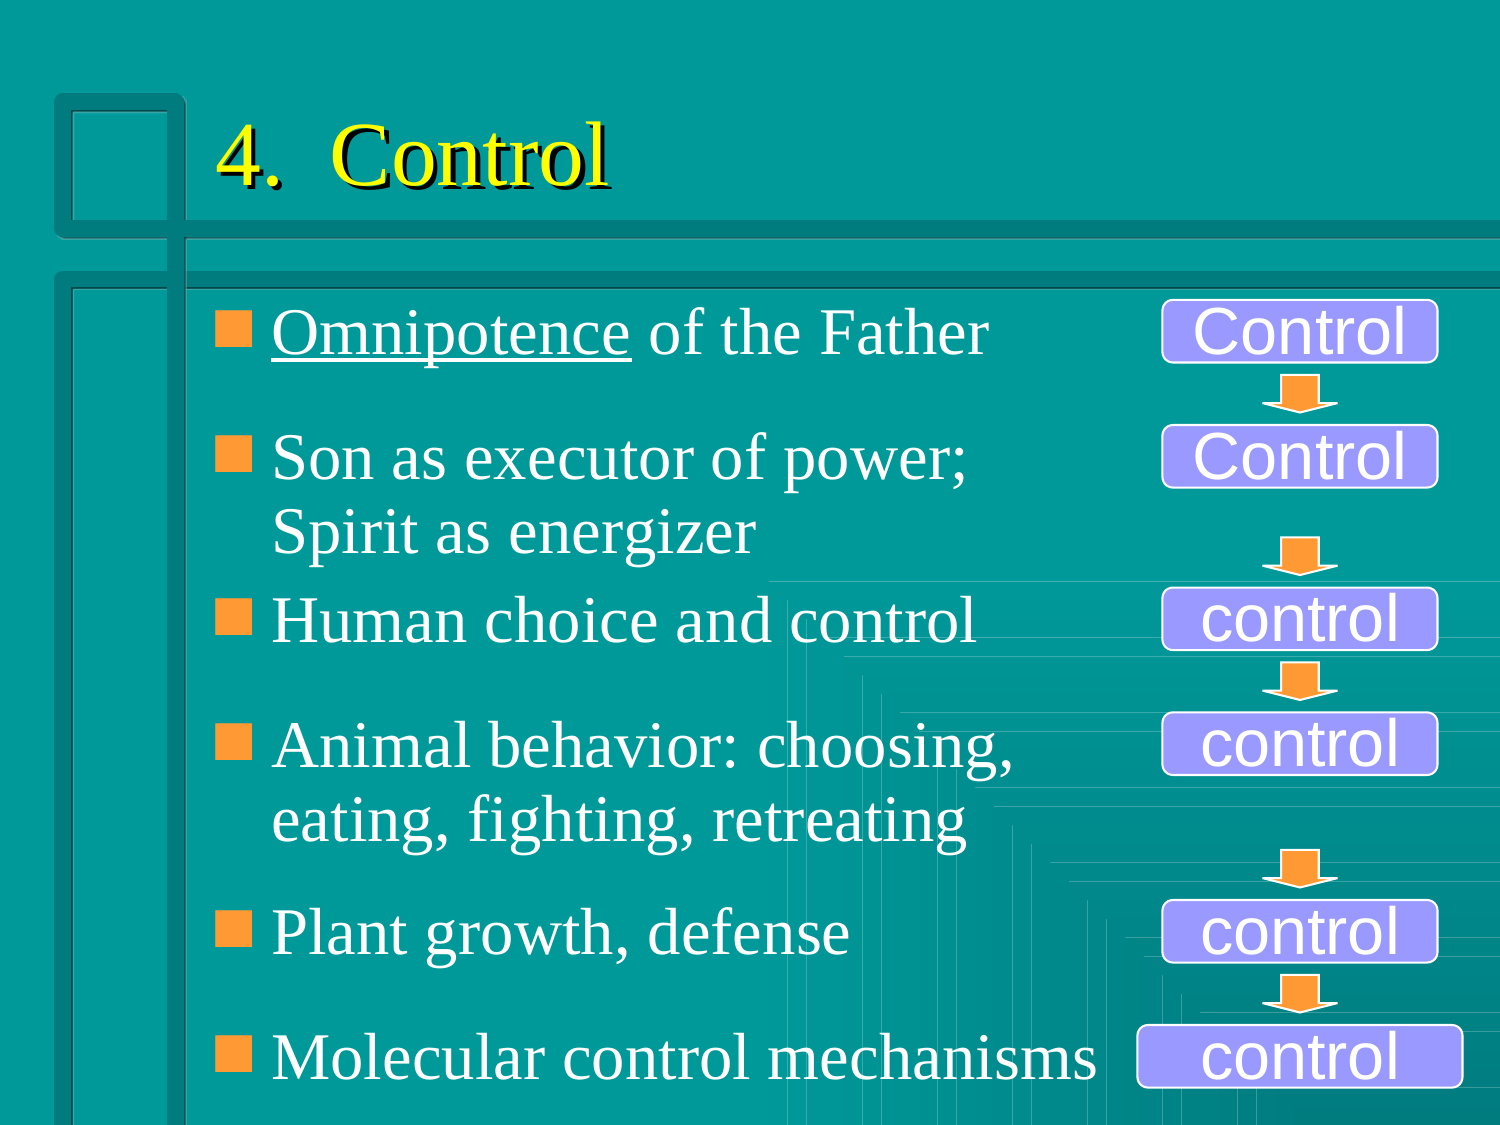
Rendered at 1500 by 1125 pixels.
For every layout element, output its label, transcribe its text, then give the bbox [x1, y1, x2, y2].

text_box [1262, 662, 1338, 700]
text_box control [1162, 900, 1438, 963]
text_box [1262, 374, 1338, 413]
text_box [1262, 849, 1338, 888]
text_box control [1162, 712, 1438, 775]
text_box Control [1162, 299, 1438, 363]
text_box Control [1162, 425, 1438, 488]
text_box control [1162, 587, 1438, 651]
text_box Human choice and control [199, 574, 1125, 688]
text_box Animal behavior: choosing, eating, fighting, retreating [199, 699, 1125, 813]
text_box Plant growth, defense [199, 887, 1125, 1000]
text_box control [1137, 1025, 1463, 1088]
text_box [1262, 537, 1338, 576]
text_box [1262, 974, 1338, 1013]
text_box Son as executor of power; Spirit as energizer [199, 412, 1125, 525]
title 4. Control [200, 34, 1476, 213]
text_box Molecular control mechanisms [199, 1012, 1125, 1125]
text_box Omnipotence of the Father [199, 287, 1125, 400]
